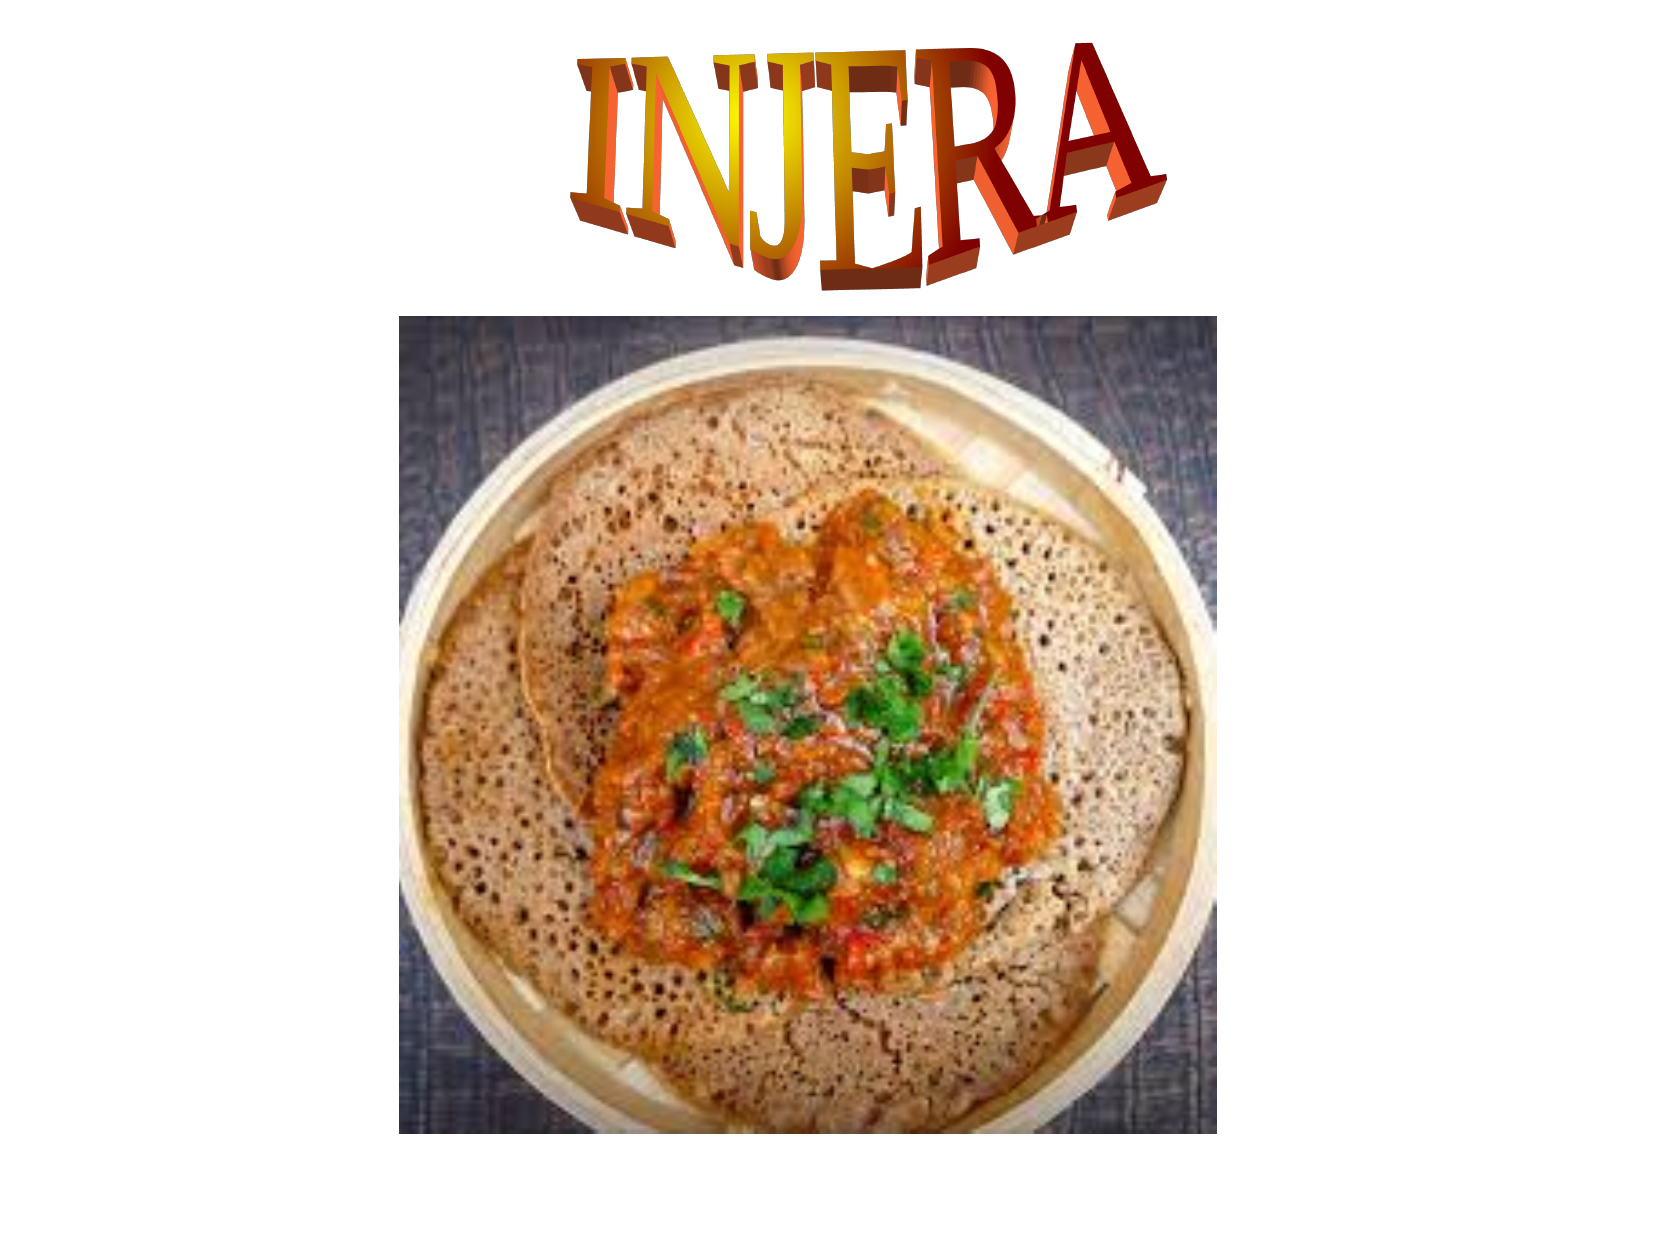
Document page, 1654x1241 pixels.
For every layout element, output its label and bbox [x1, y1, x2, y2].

picture [399, 316, 1217, 1134]
